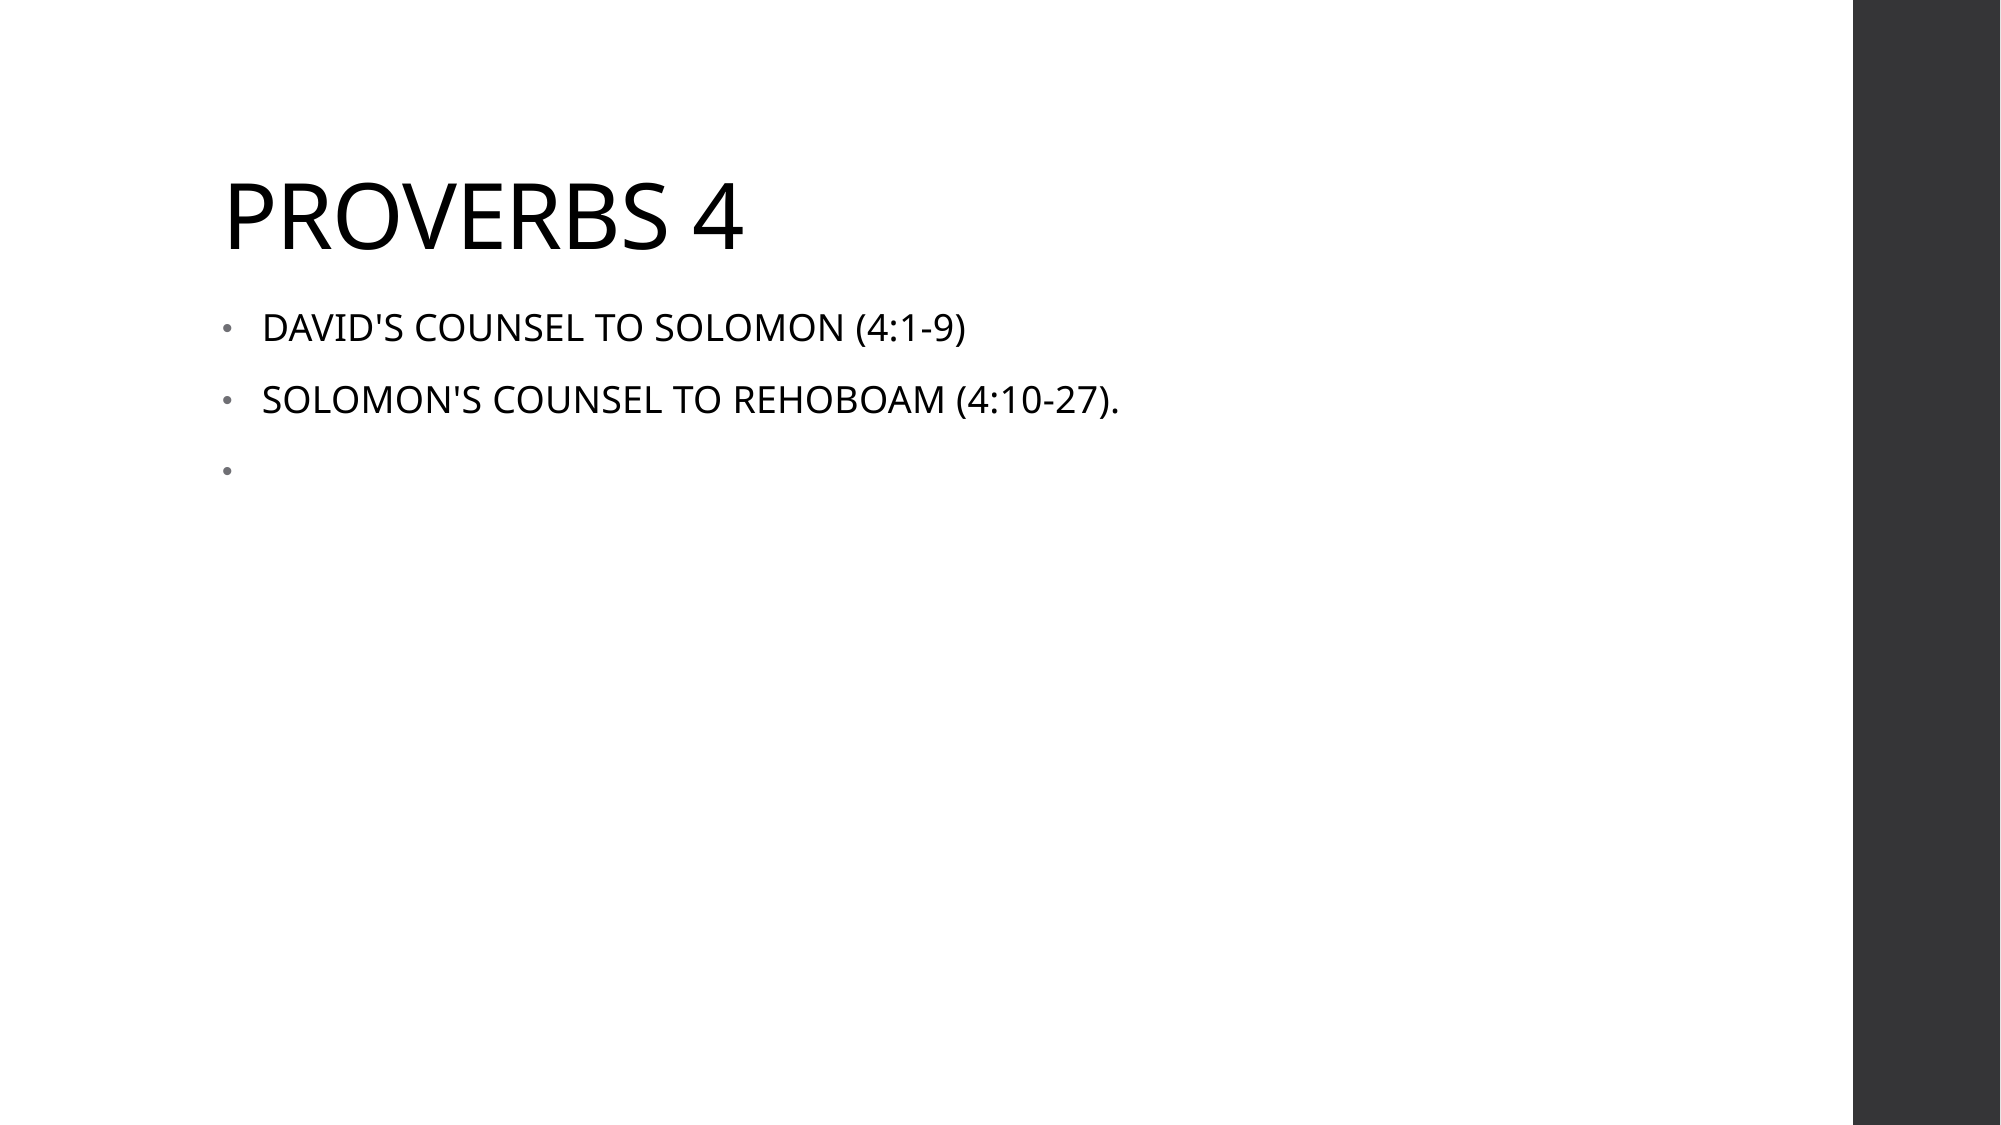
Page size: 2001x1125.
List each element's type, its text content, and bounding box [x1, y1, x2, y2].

title PROVERBS 4 [206, 60, 1797, 278]
list DAVID'S COUNSEL TO SOLOMON (4:1-9) SOLOMON'S COUNSEL TO REHOBOAM (4:10-27). [206, 299, 1617, 1014]
